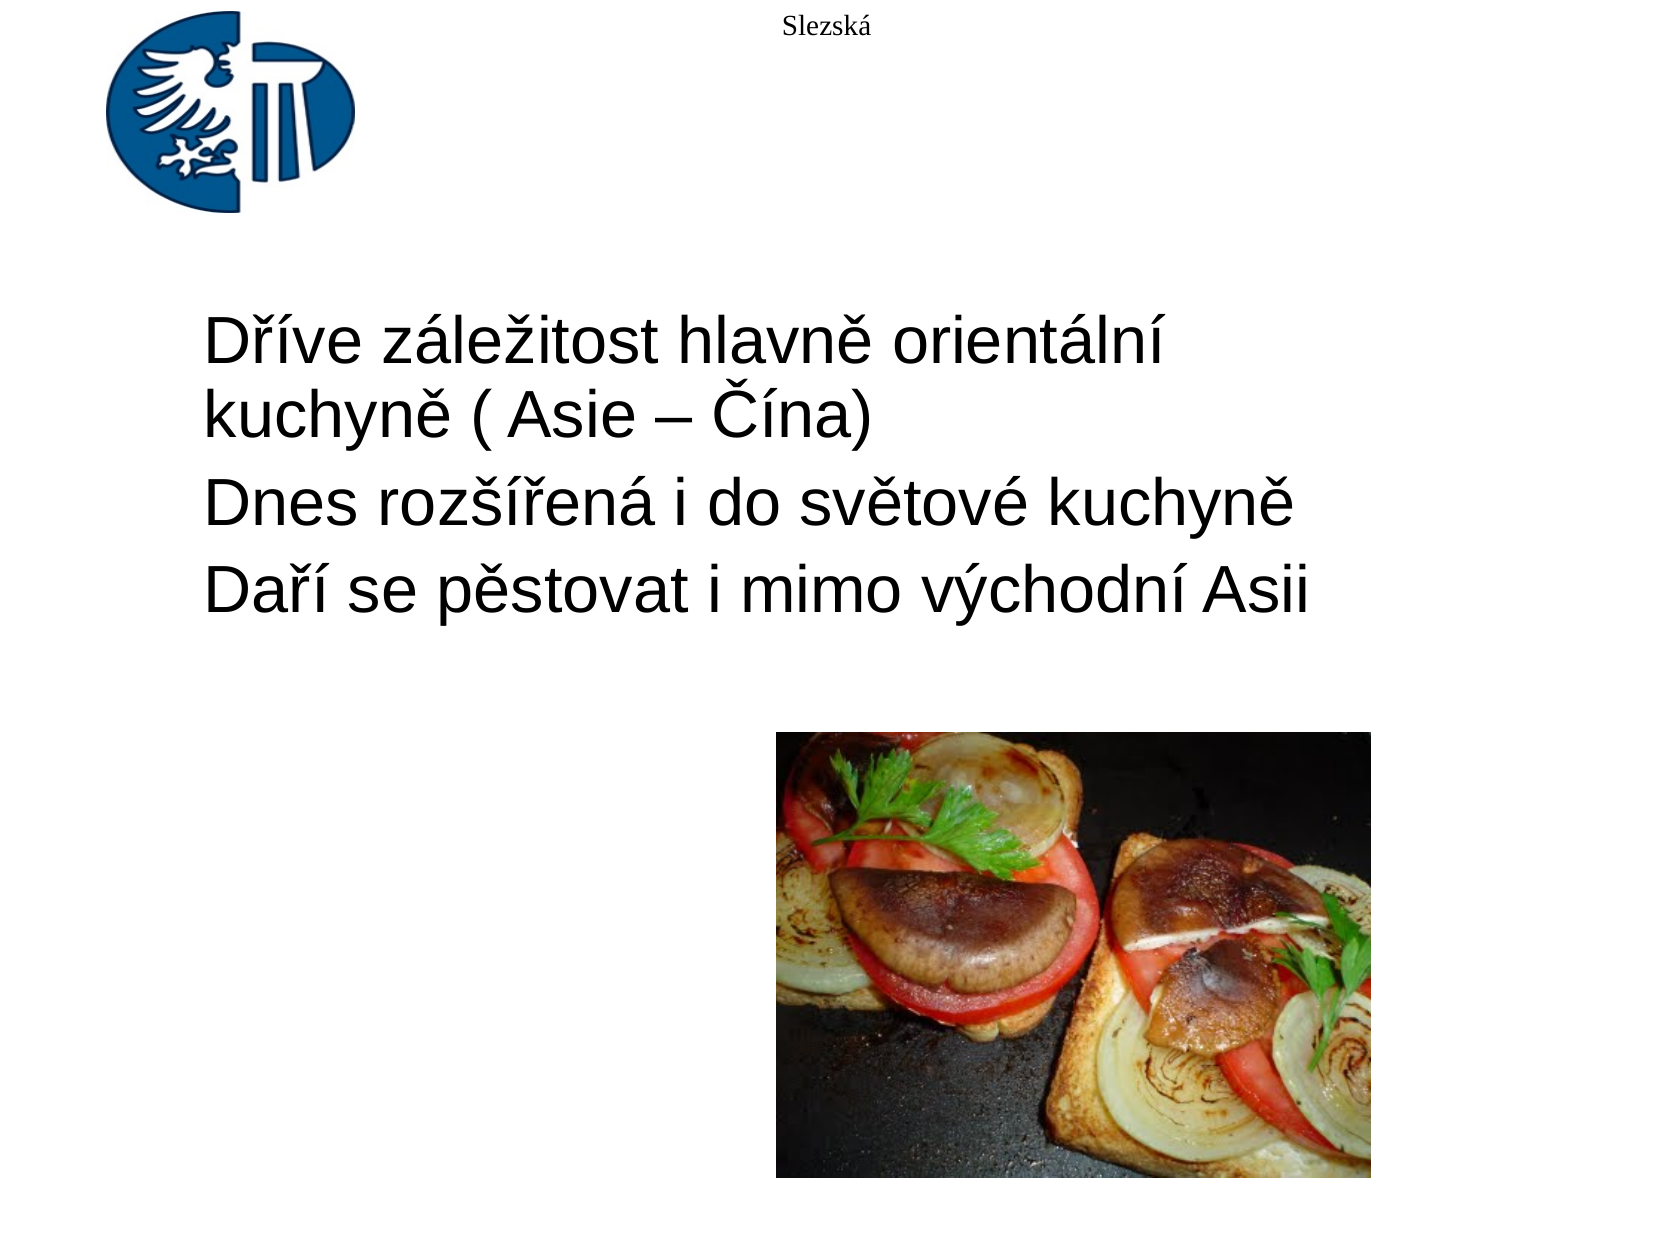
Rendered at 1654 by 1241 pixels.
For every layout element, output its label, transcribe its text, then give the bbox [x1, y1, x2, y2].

text_box Dříve záležitost hlavně orientální kuchyně ( Asie – Čína) Dnes rozšířená i do světové kuchyně Daří se pěstovat i mimo východní Asii [188, 295, 1363, 634]
picture [106, 11, 355, 213]
picture [776, 732, 1371, 1178]
